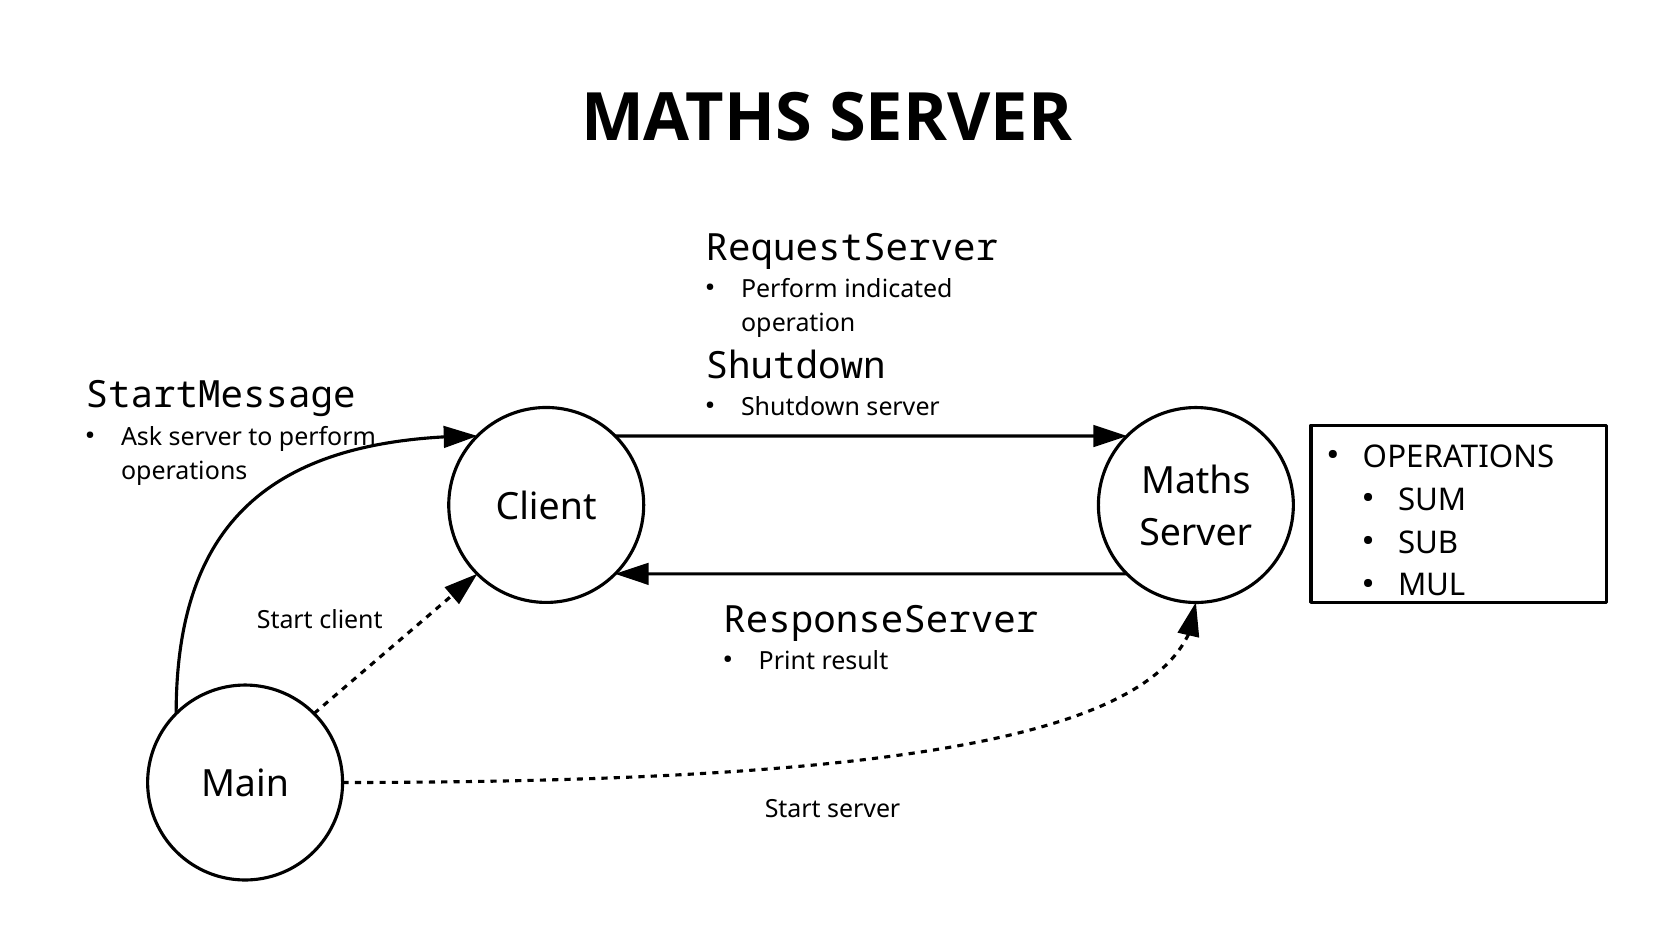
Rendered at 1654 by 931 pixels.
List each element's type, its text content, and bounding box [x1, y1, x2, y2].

text_box Maths Server [1098, 407, 1294, 603]
text_box StartMessage Ask server to perform operations [35, 360, 432, 474]
text_box Main [147, 685, 343, 880]
text_box OPERATIONS SUM SUB MUL [1311, 425, 1607, 603]
text_box Start client [242, 594, 420, 640]
title MATHS SERVER [82, 36, 1571, 193]
text_box Start server [714, 783, 1046, 833]
text_box Shutdown Shutdown server [655, 330, 1052, 432]
text_box ResponseServer Print result [673, 584, 1069, 686]
text_box RequestServer Perform indicated operation [655, 212, 1052, 327]
text_box Client [448, 407, 644, 603]
